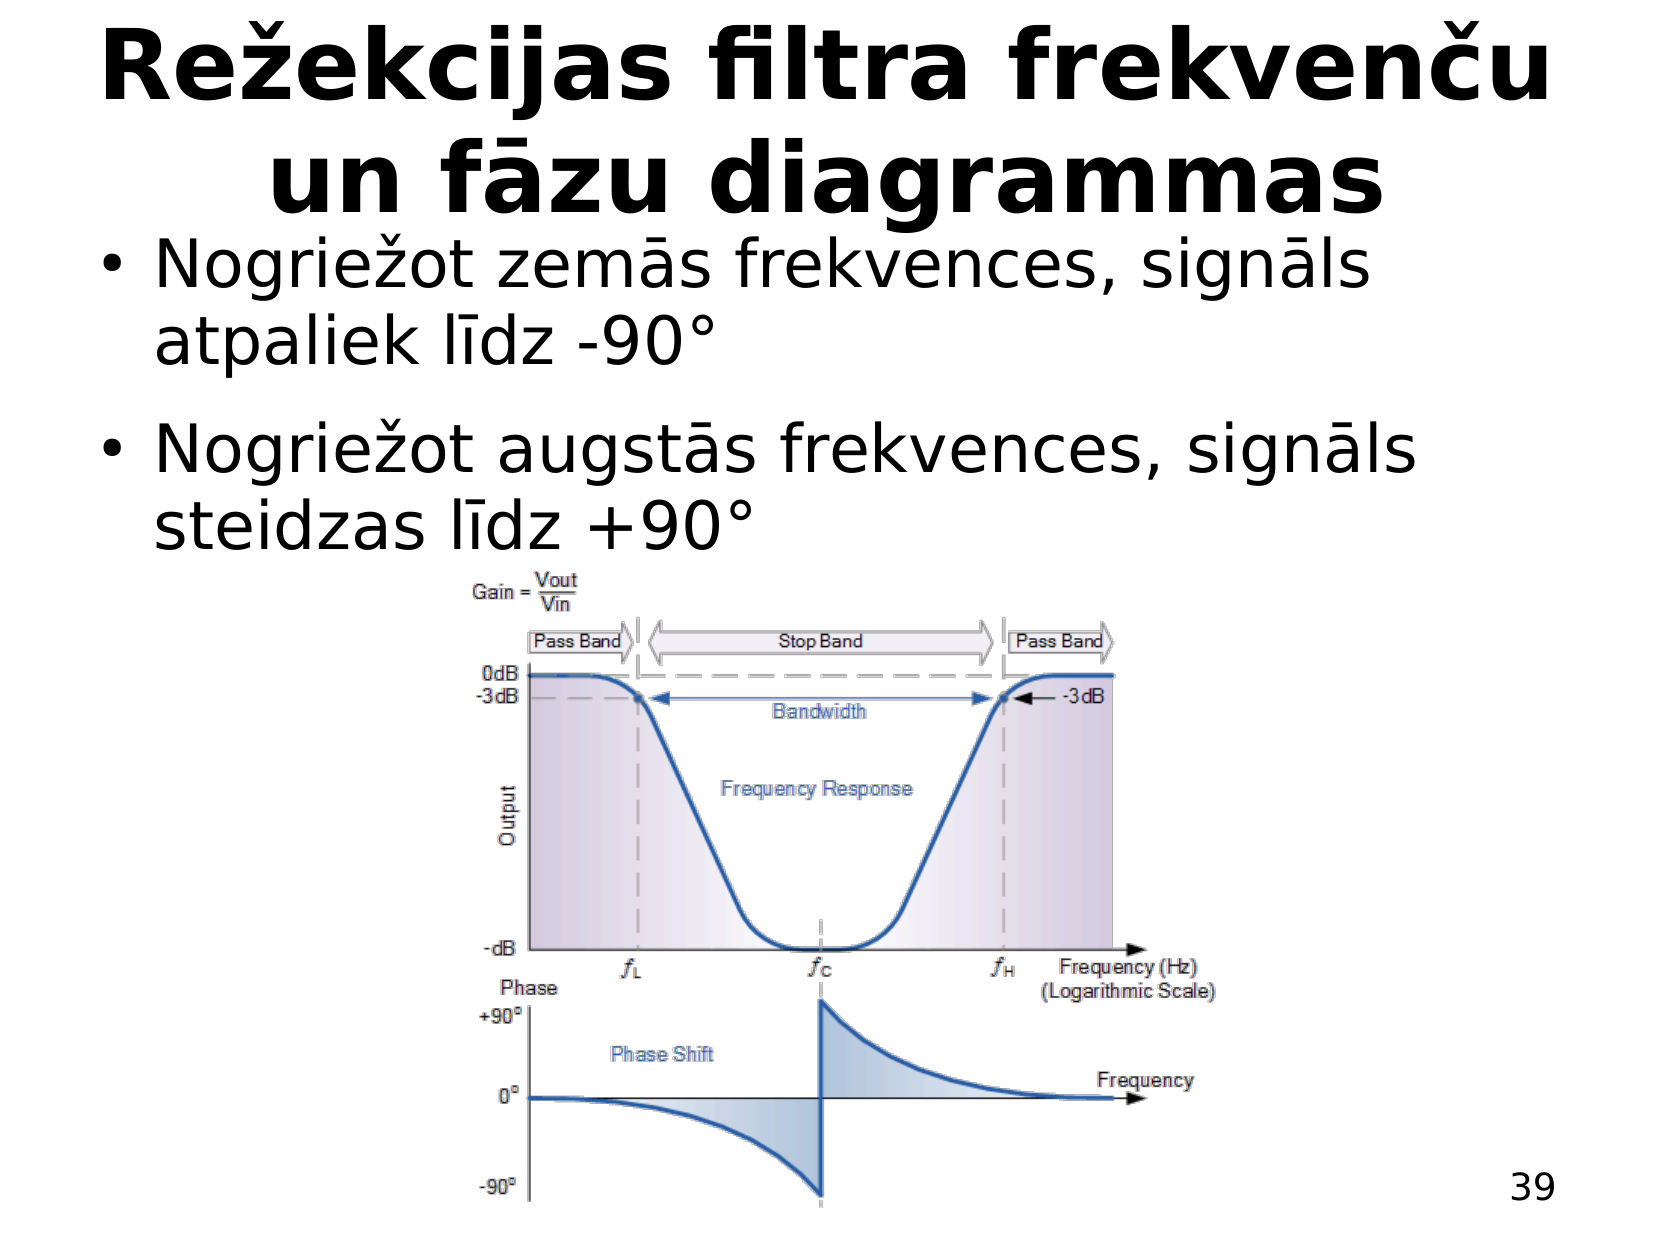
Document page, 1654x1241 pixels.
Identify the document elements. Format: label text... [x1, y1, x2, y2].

title Režekcijas filtra frekvenču un fāzu diagrammas [82, 8, 1571, 236]
list Nogriežot zemās frekvences, signāls atpaliek līdz -90° Nogriežot augstās frekvences, signāls steidzas līdz +90° [82, 225, 1538, 683]
picture [472, 566, 1217, 1209]
